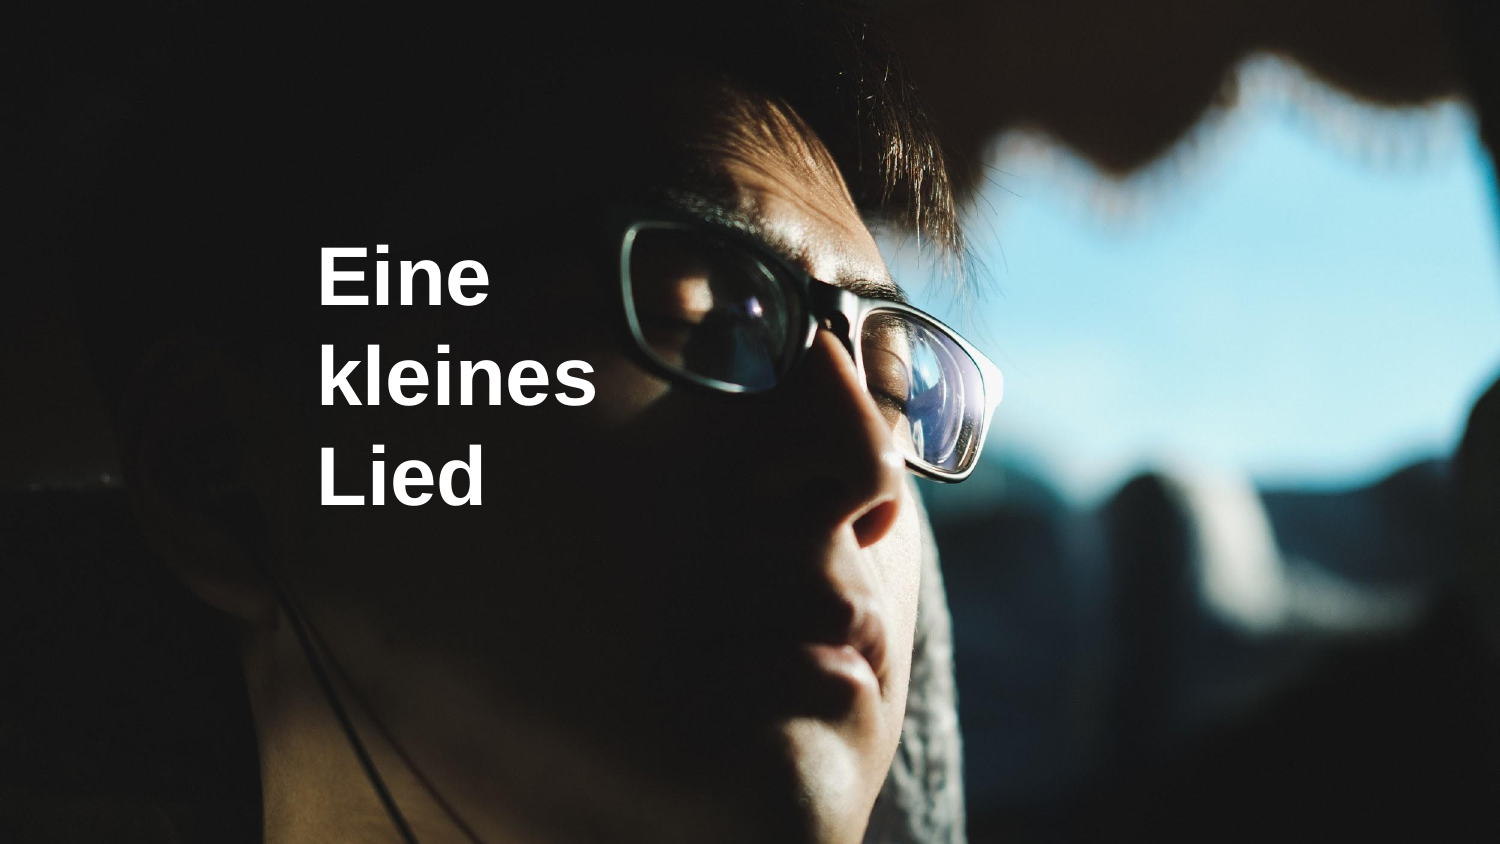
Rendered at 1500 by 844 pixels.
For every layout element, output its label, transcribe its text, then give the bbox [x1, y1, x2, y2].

picture [0, 0, 1500, 844]
title Eine kleines Lied [301, 206, 1195, 537]
